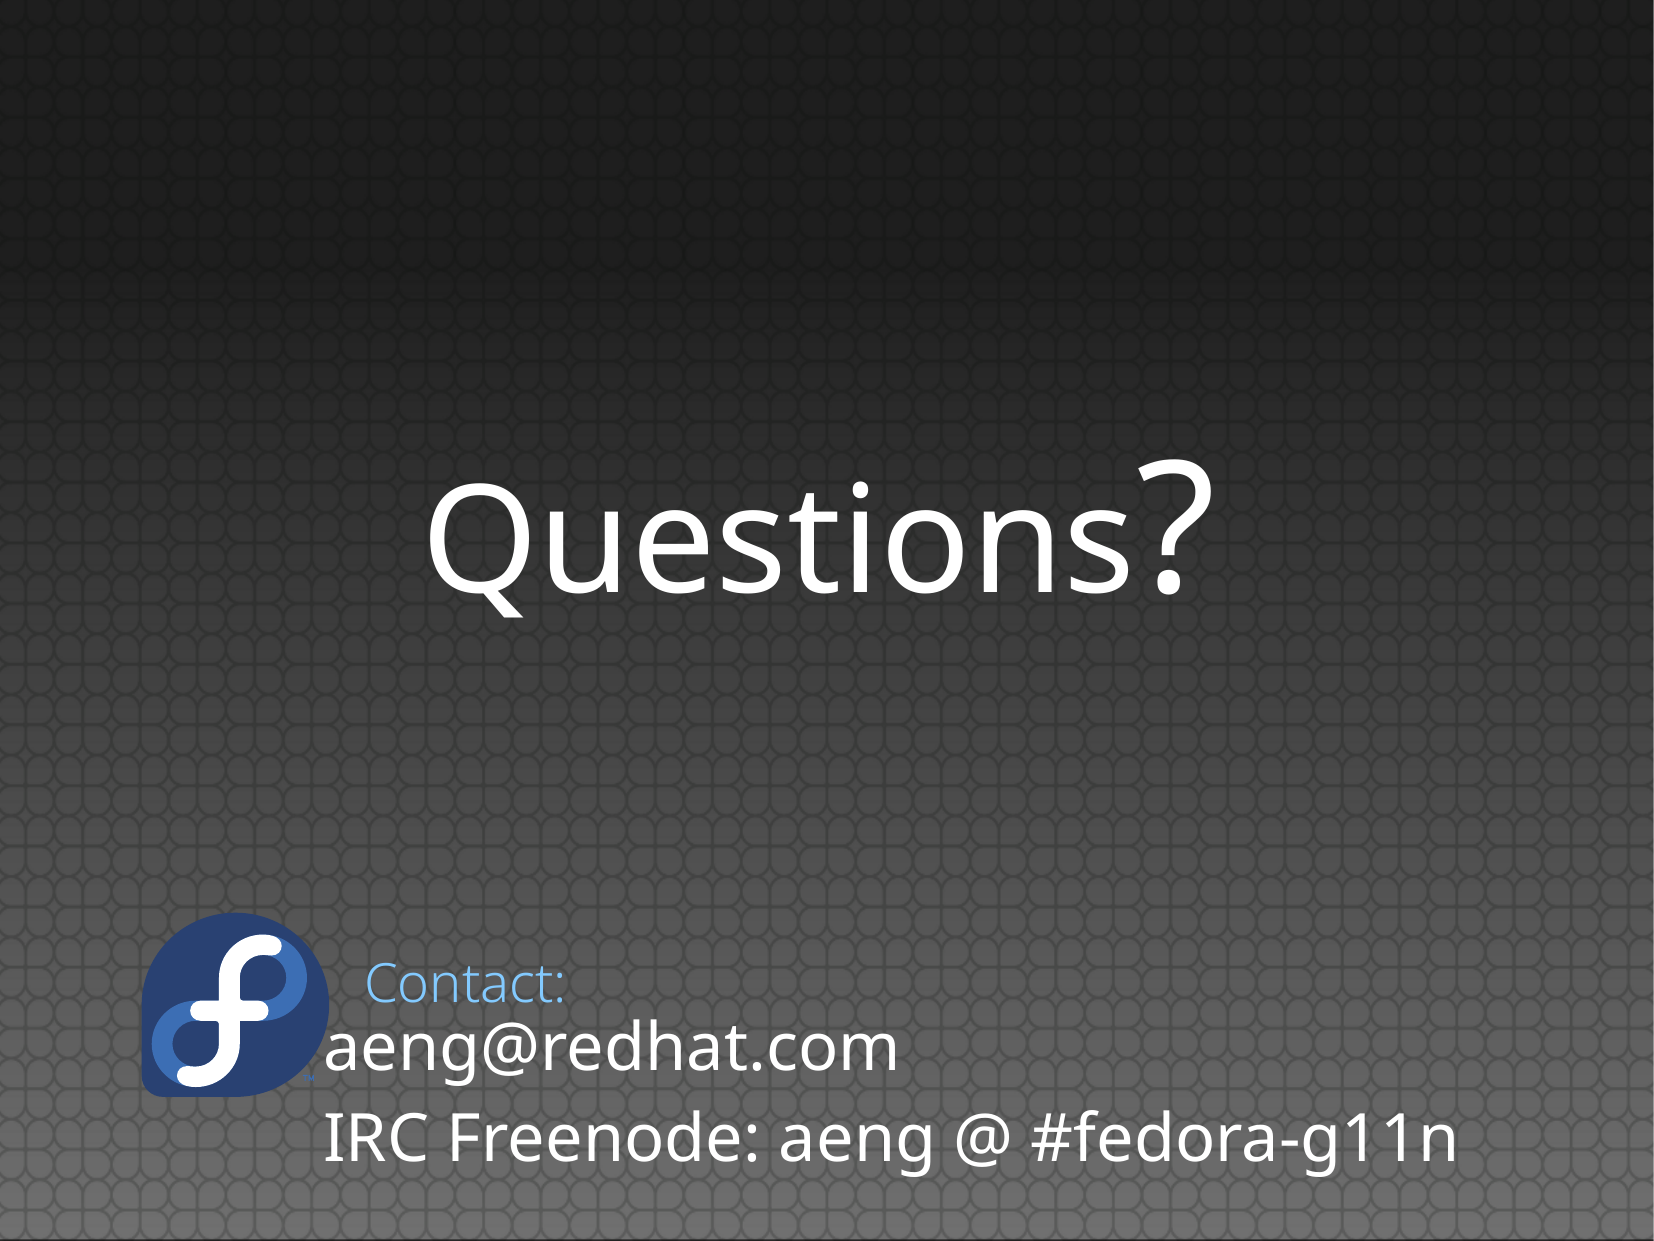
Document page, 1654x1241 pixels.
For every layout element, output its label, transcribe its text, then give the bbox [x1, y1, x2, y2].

text_box Contact: [349, 937, 703, 1013]
picture [0, 0, 1654, 1241]
text_box aeng@redhat.com IRC Freenode: aeng @ #fedora-g11n [308, 992, 1496, 1143]
title Questions? [30, 418, 1606, 624]
